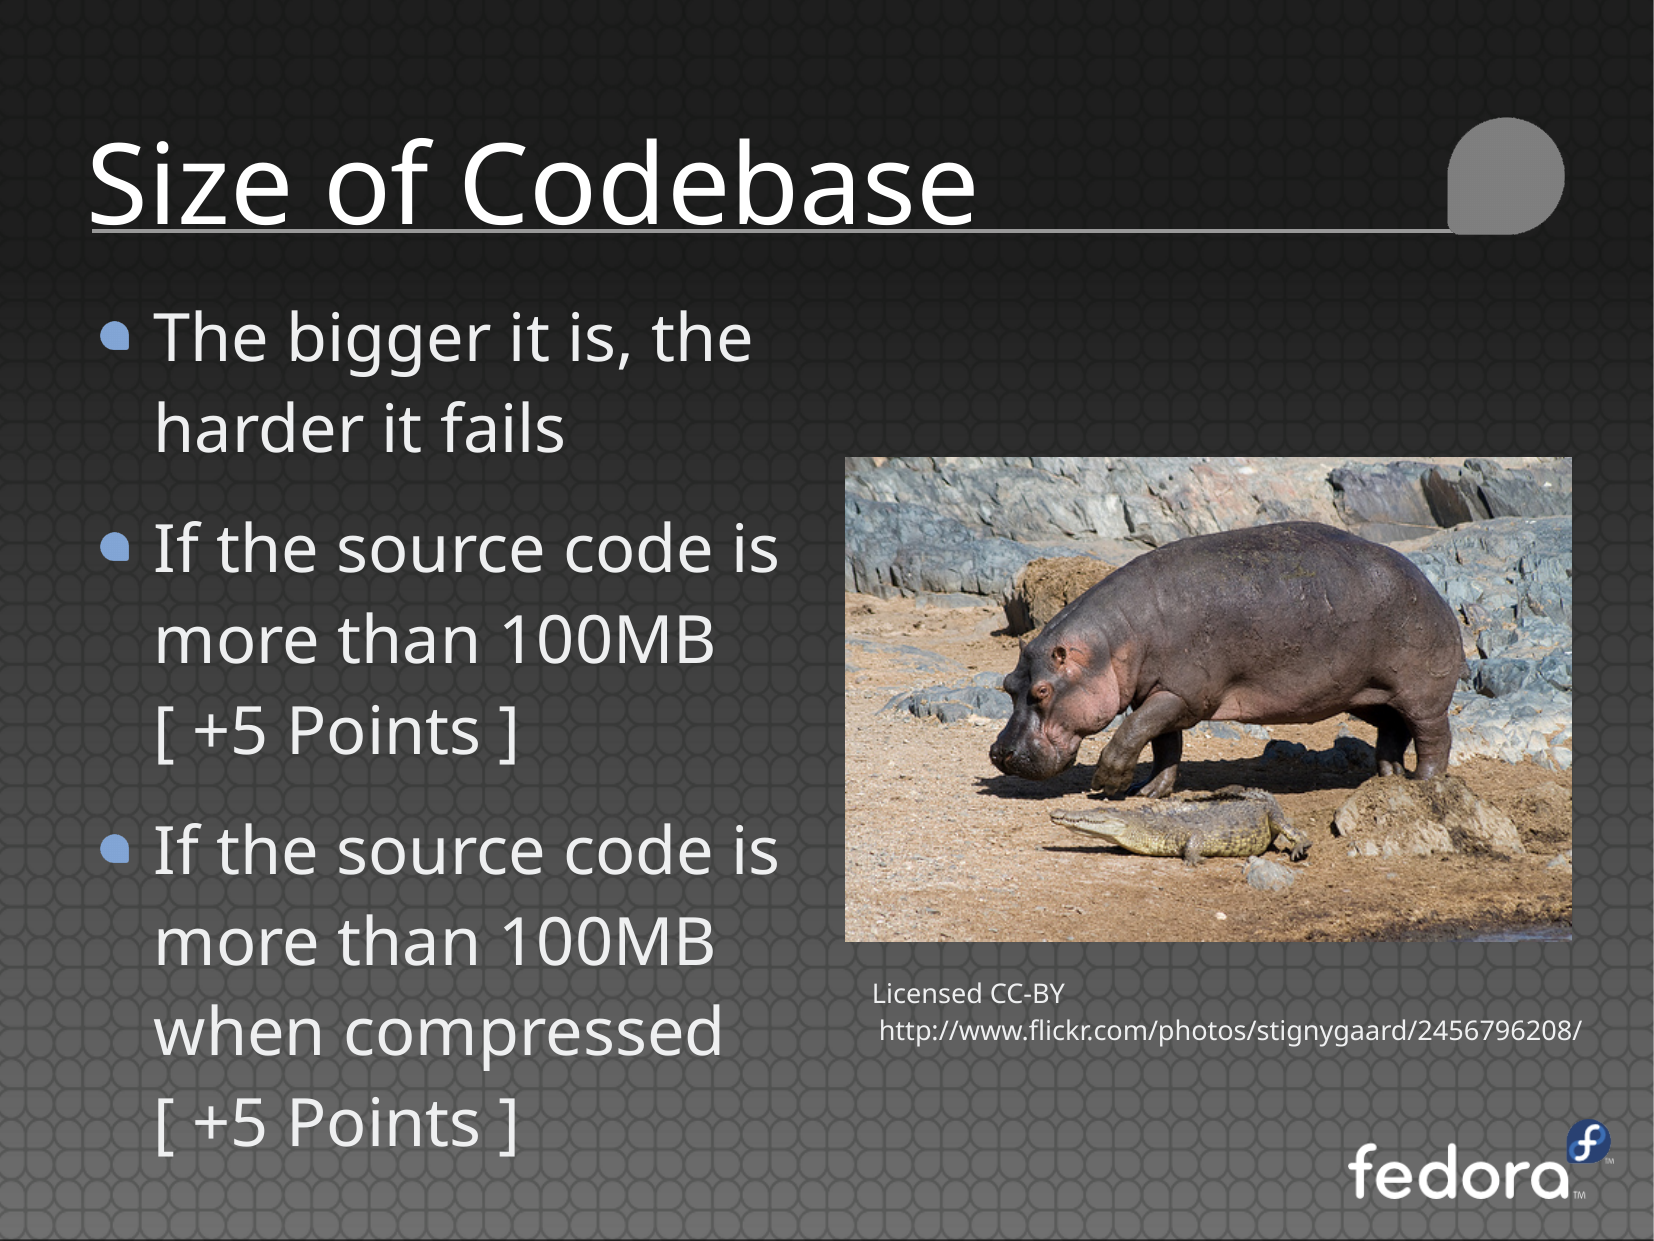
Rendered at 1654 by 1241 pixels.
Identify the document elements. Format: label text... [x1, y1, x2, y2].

picture [0, 0, 1654, 1241]
text_box Licensed CC-BY http://www.flickr.com/photos/stignygaard/2456796208/ [870, 967, 1585, 1046]
title Size of Codebase [86, 112, 1576, 249]
list The bigger it is, the harder it fails If the source code is more than 100MB [ +5 Points ] If the source code is more than 100MB when compressed [ +5 Points ] [82, 290, 809, 1109]
